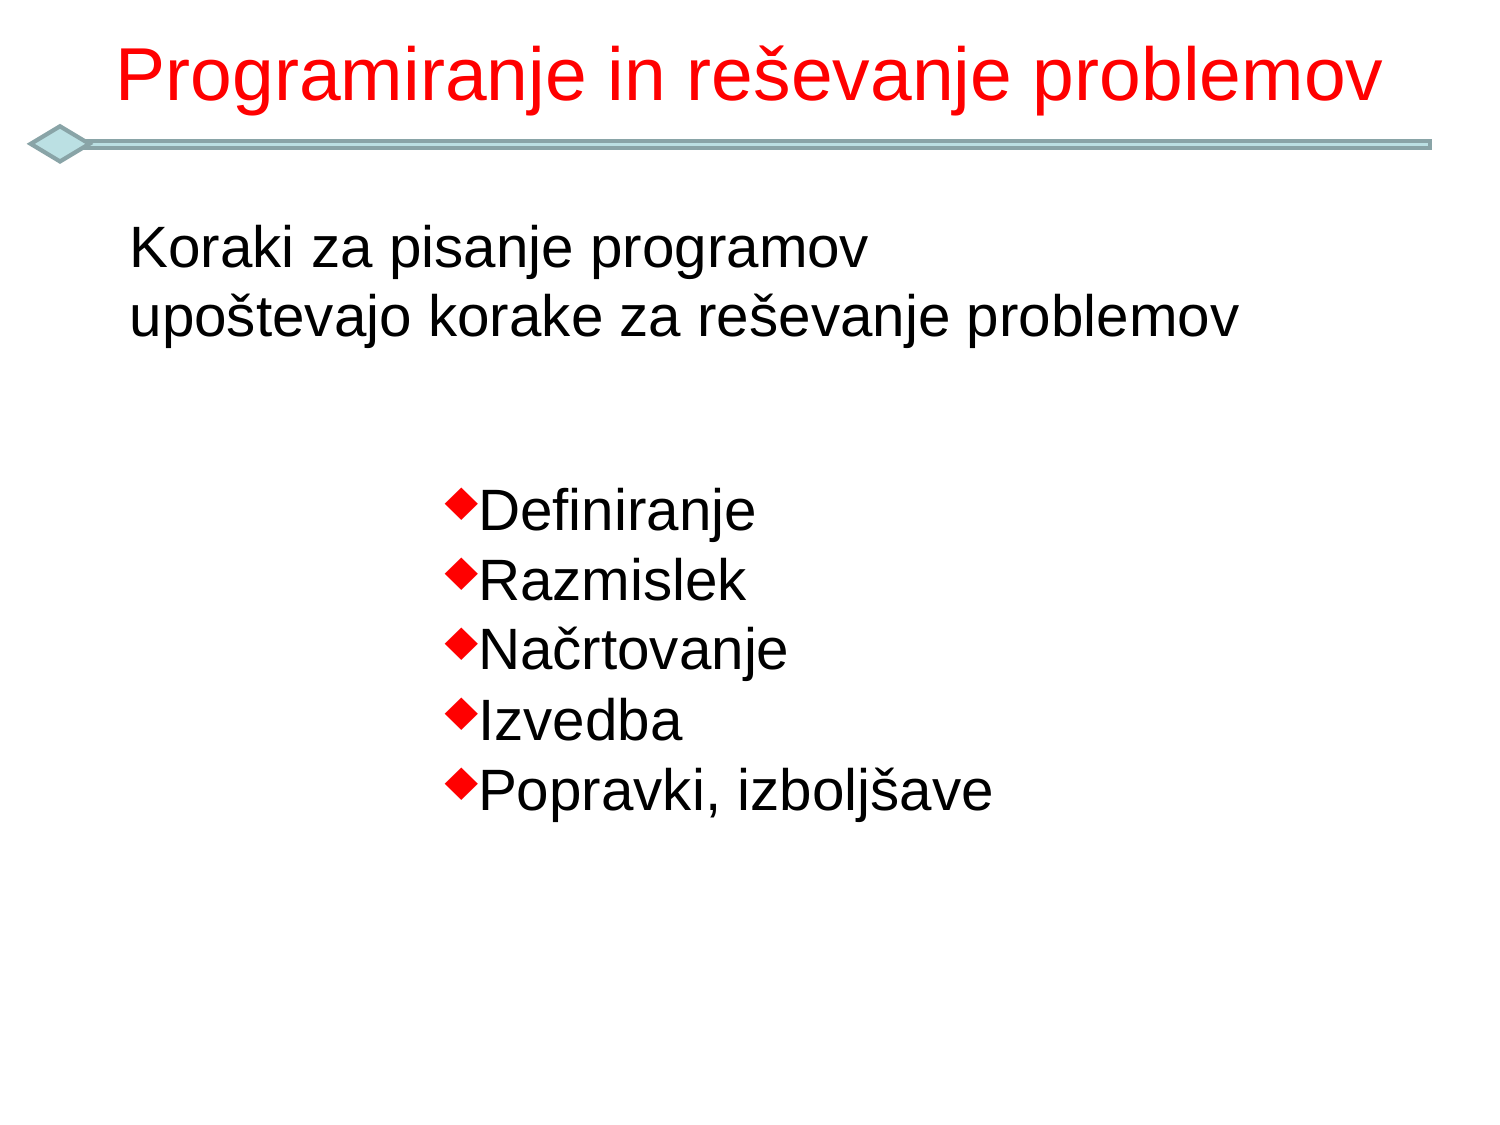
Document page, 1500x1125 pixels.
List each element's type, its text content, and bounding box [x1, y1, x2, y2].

title Programiranje in reševanje problemov [75, 0, 1426, 141]
text_box Definiranje Razmislek Načrtovanje Izvedba Popravki, izboljšave [429, 464, 1010, 830]
text_box Koraki za pisanje programov upoštevajo korake za reševanje problemov [114, 200, 1256, 357]
